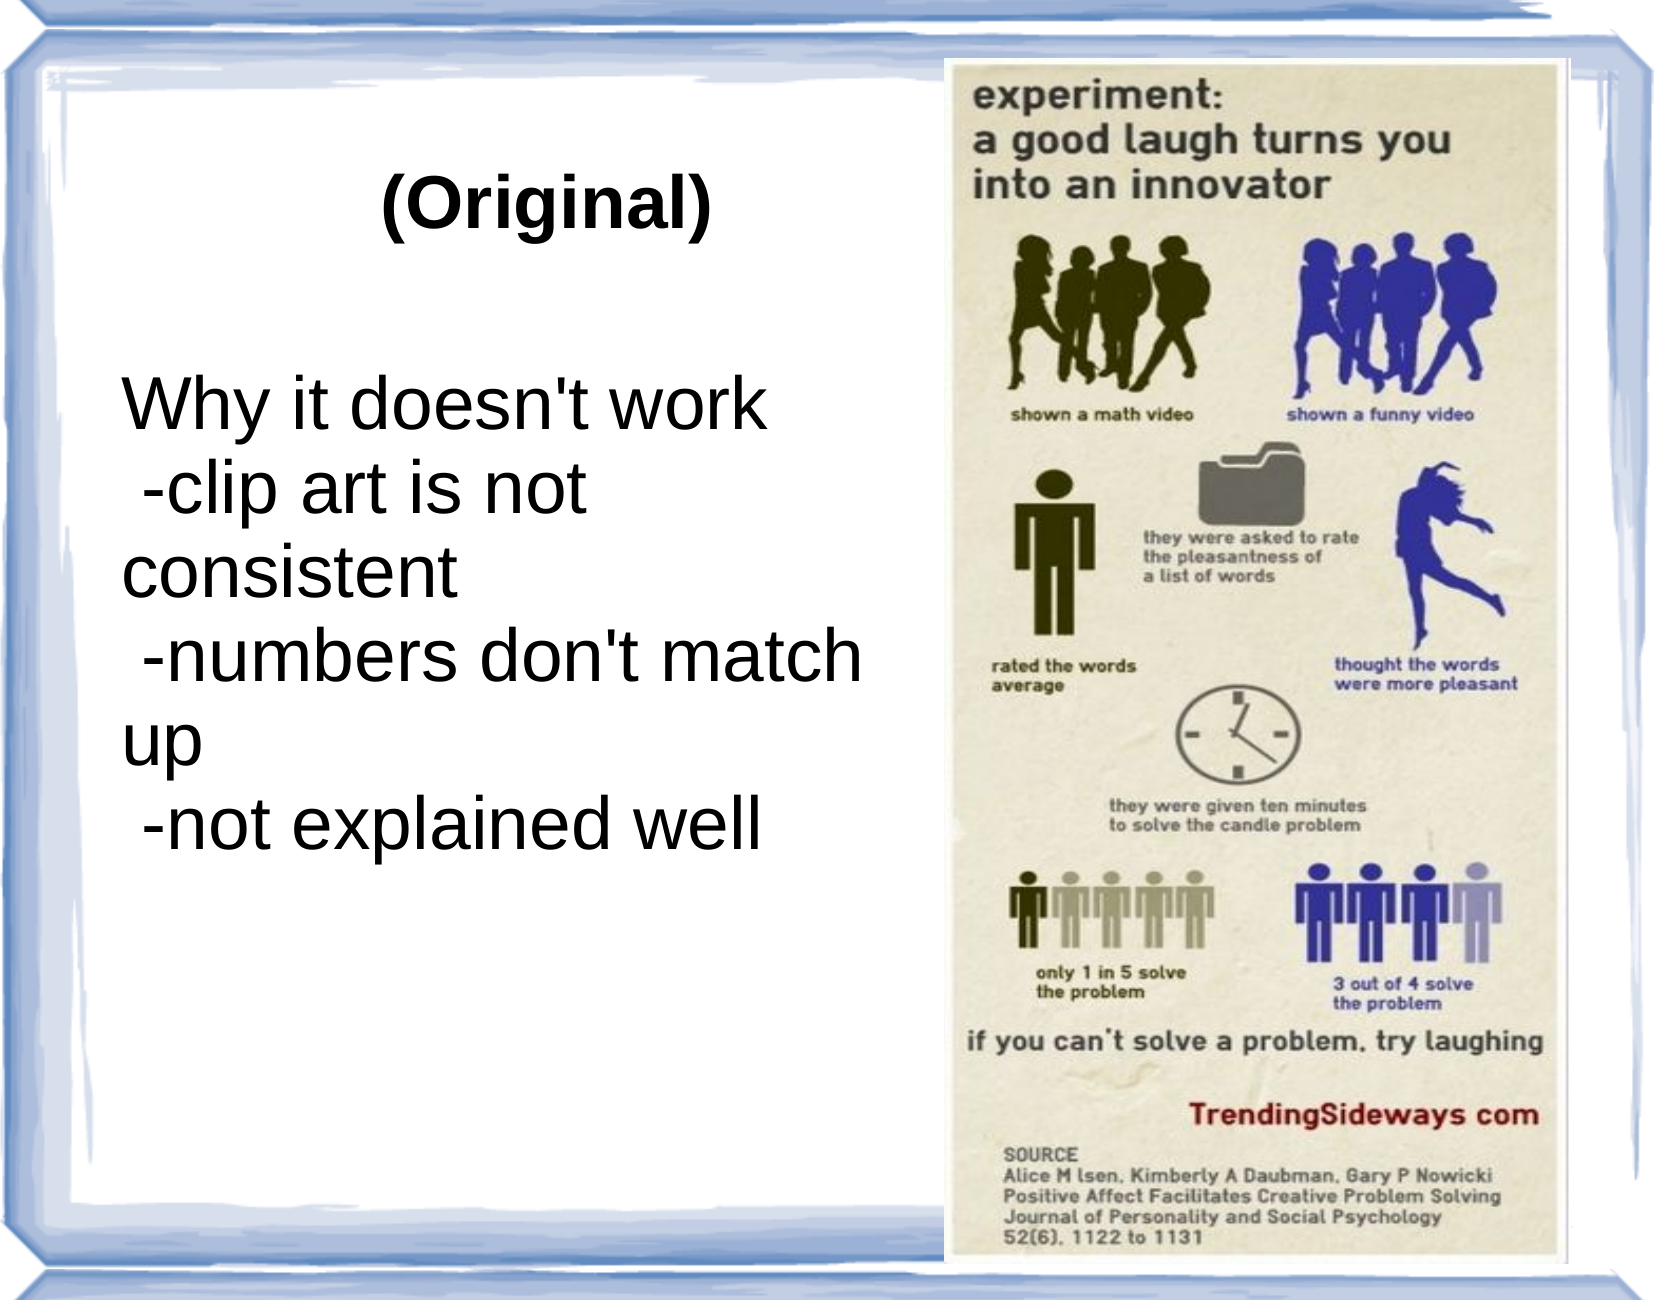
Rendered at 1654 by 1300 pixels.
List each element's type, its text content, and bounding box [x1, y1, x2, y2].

text_box Why it doesn't work -clip art is not consistent -numbers don't match up -not explained well [106, 354, 886, 969]
text_box (Original) [366, 153, 851, 253]
picture [0, 0, 1654, 1300]
